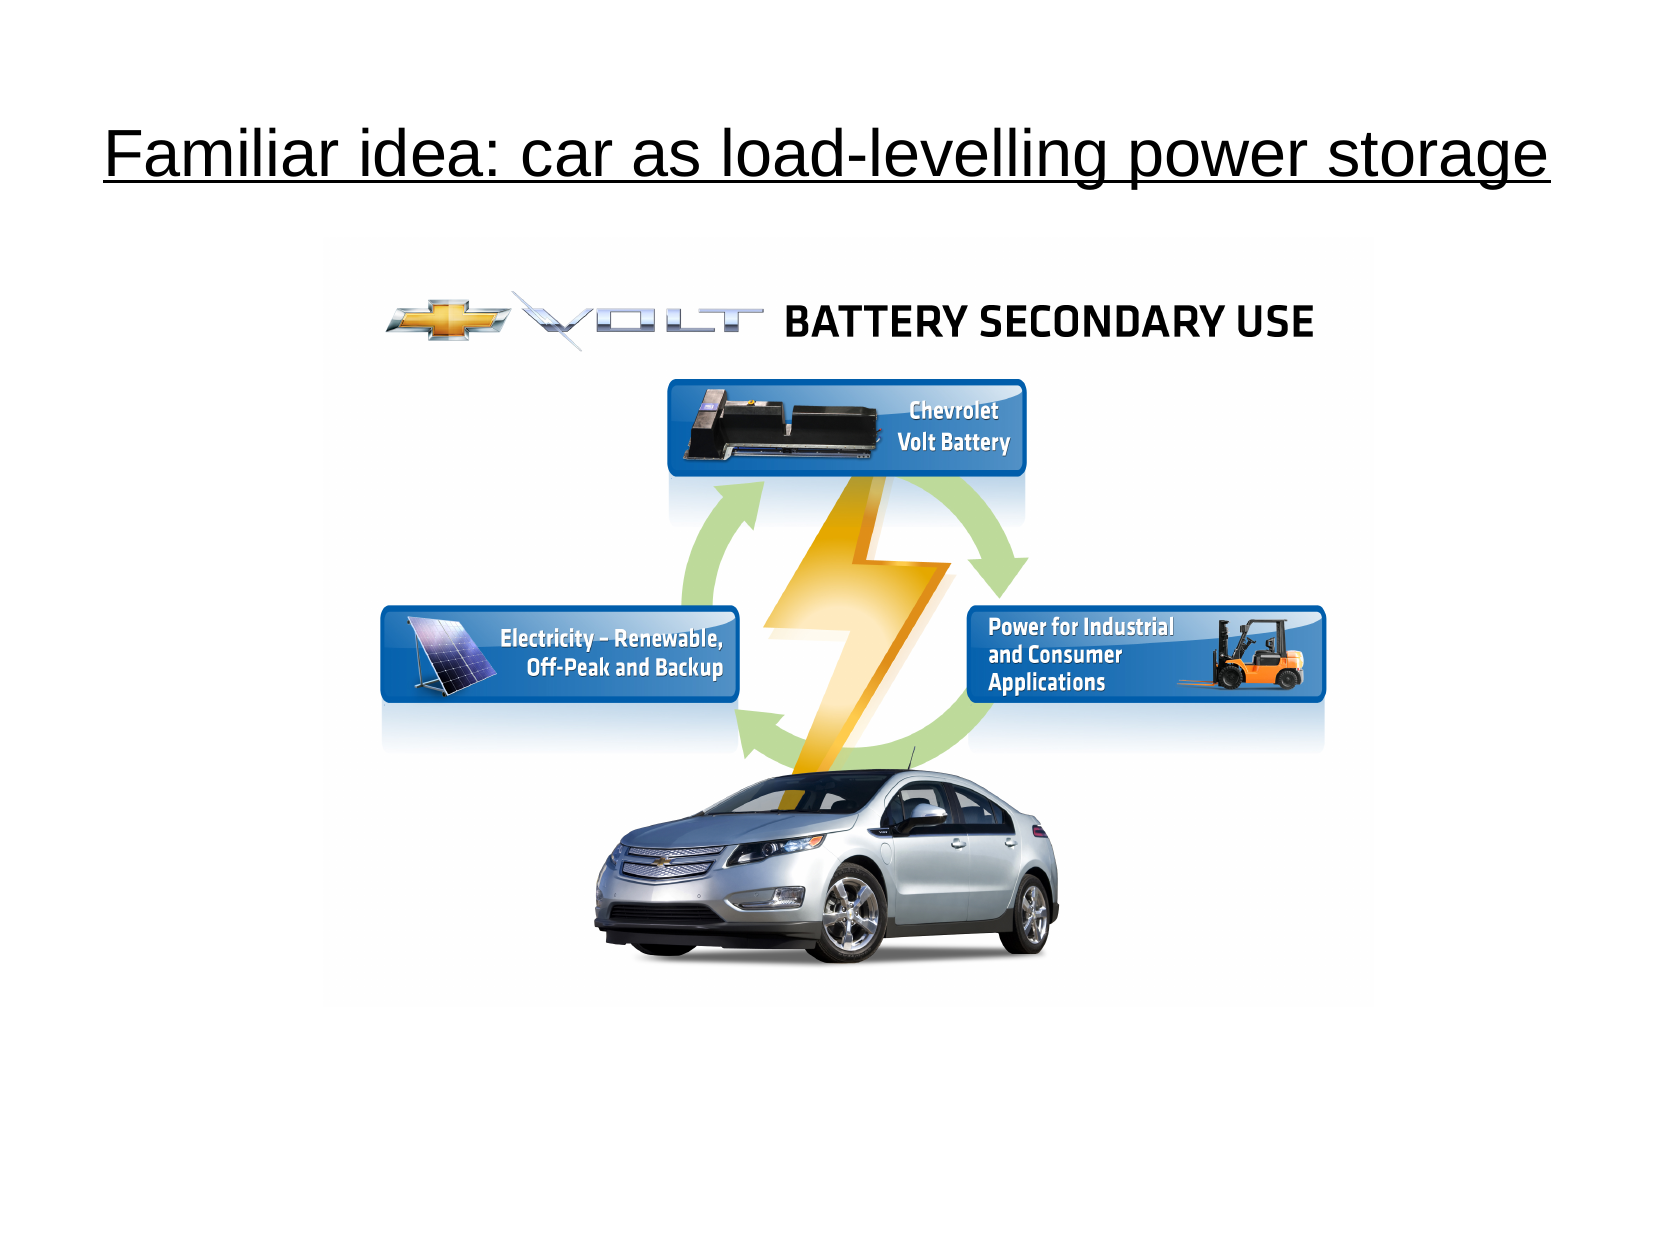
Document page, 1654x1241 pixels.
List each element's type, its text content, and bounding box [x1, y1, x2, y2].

title Familiar idea: car as load-levelling power storage [82, 49, 1571, 257]
picture [323, 237, 1374, 1007]
